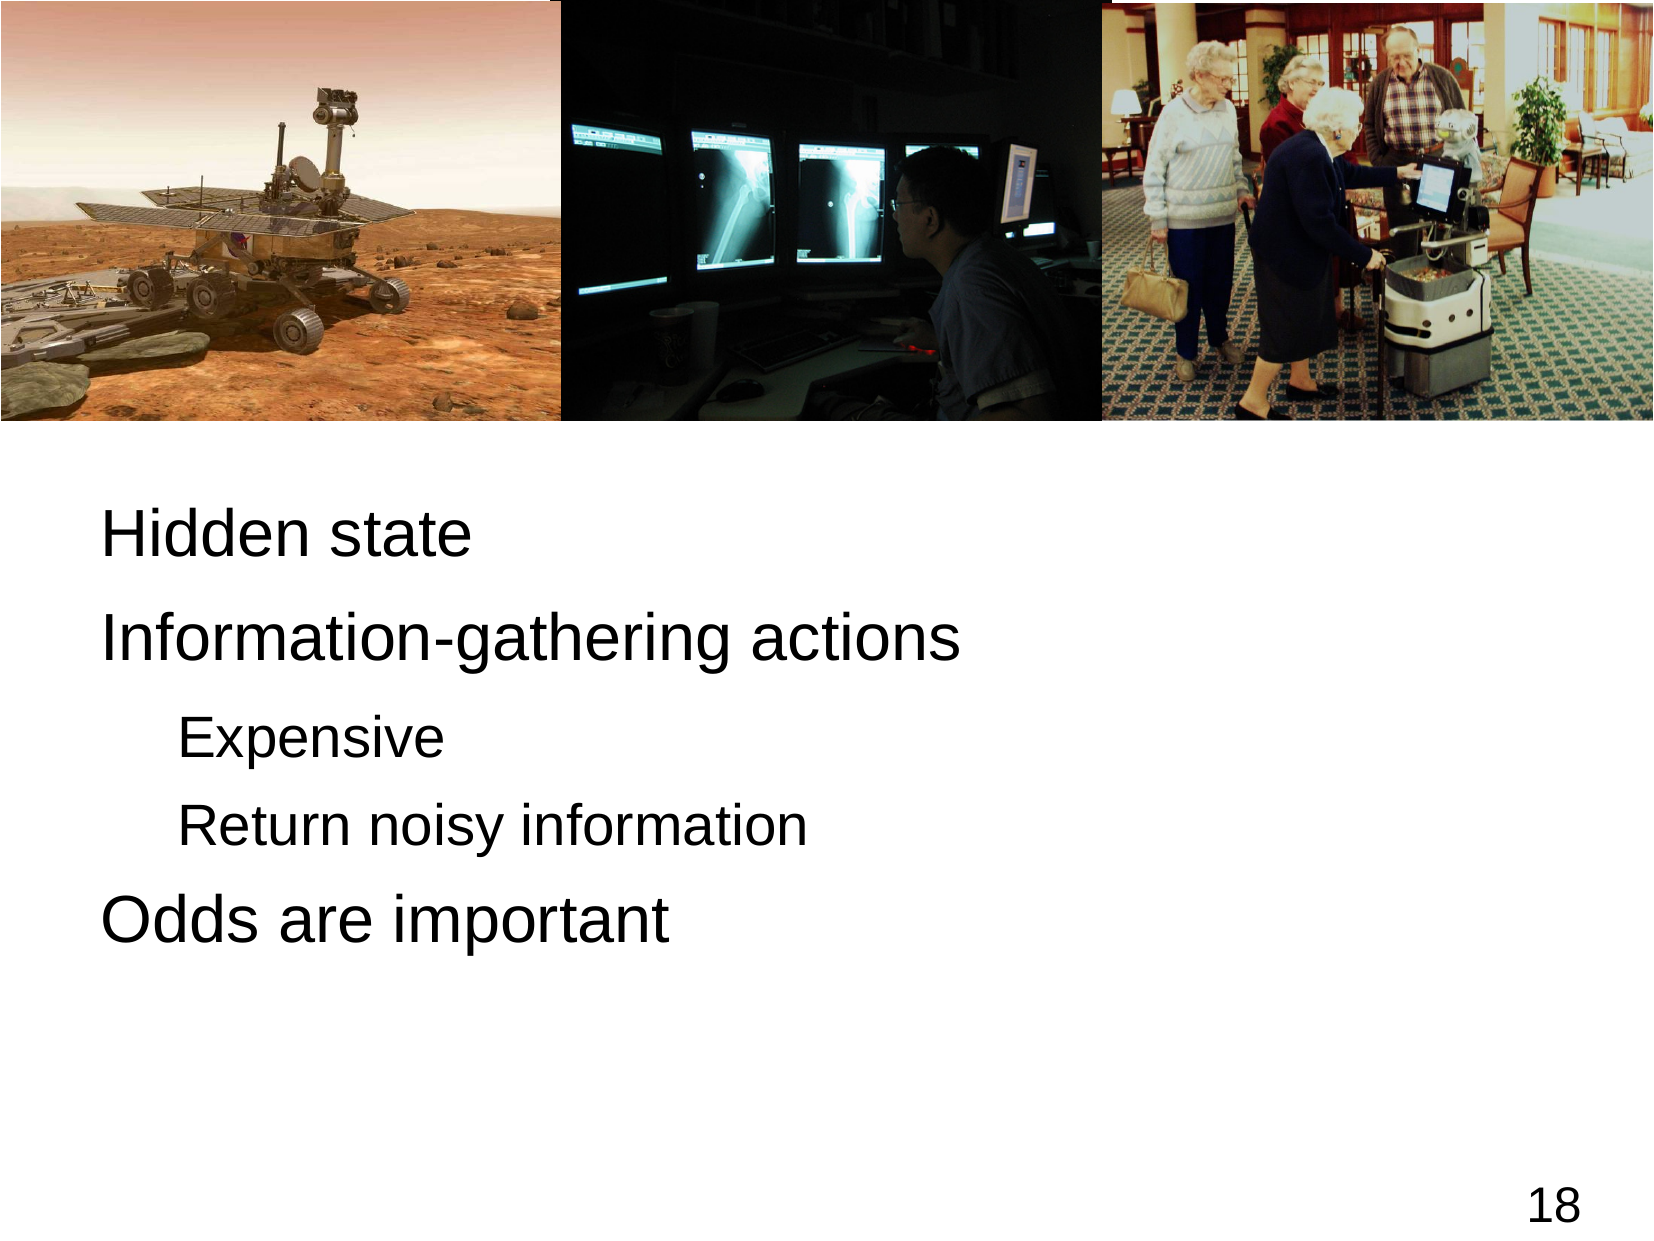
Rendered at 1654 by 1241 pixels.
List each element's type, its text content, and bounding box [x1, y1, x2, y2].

list Hidden state Information-gathering actions Expensive Return noisy information Odds are important [82, 495, 1571, 1154]
picture [1, 0, 1653, 421]
